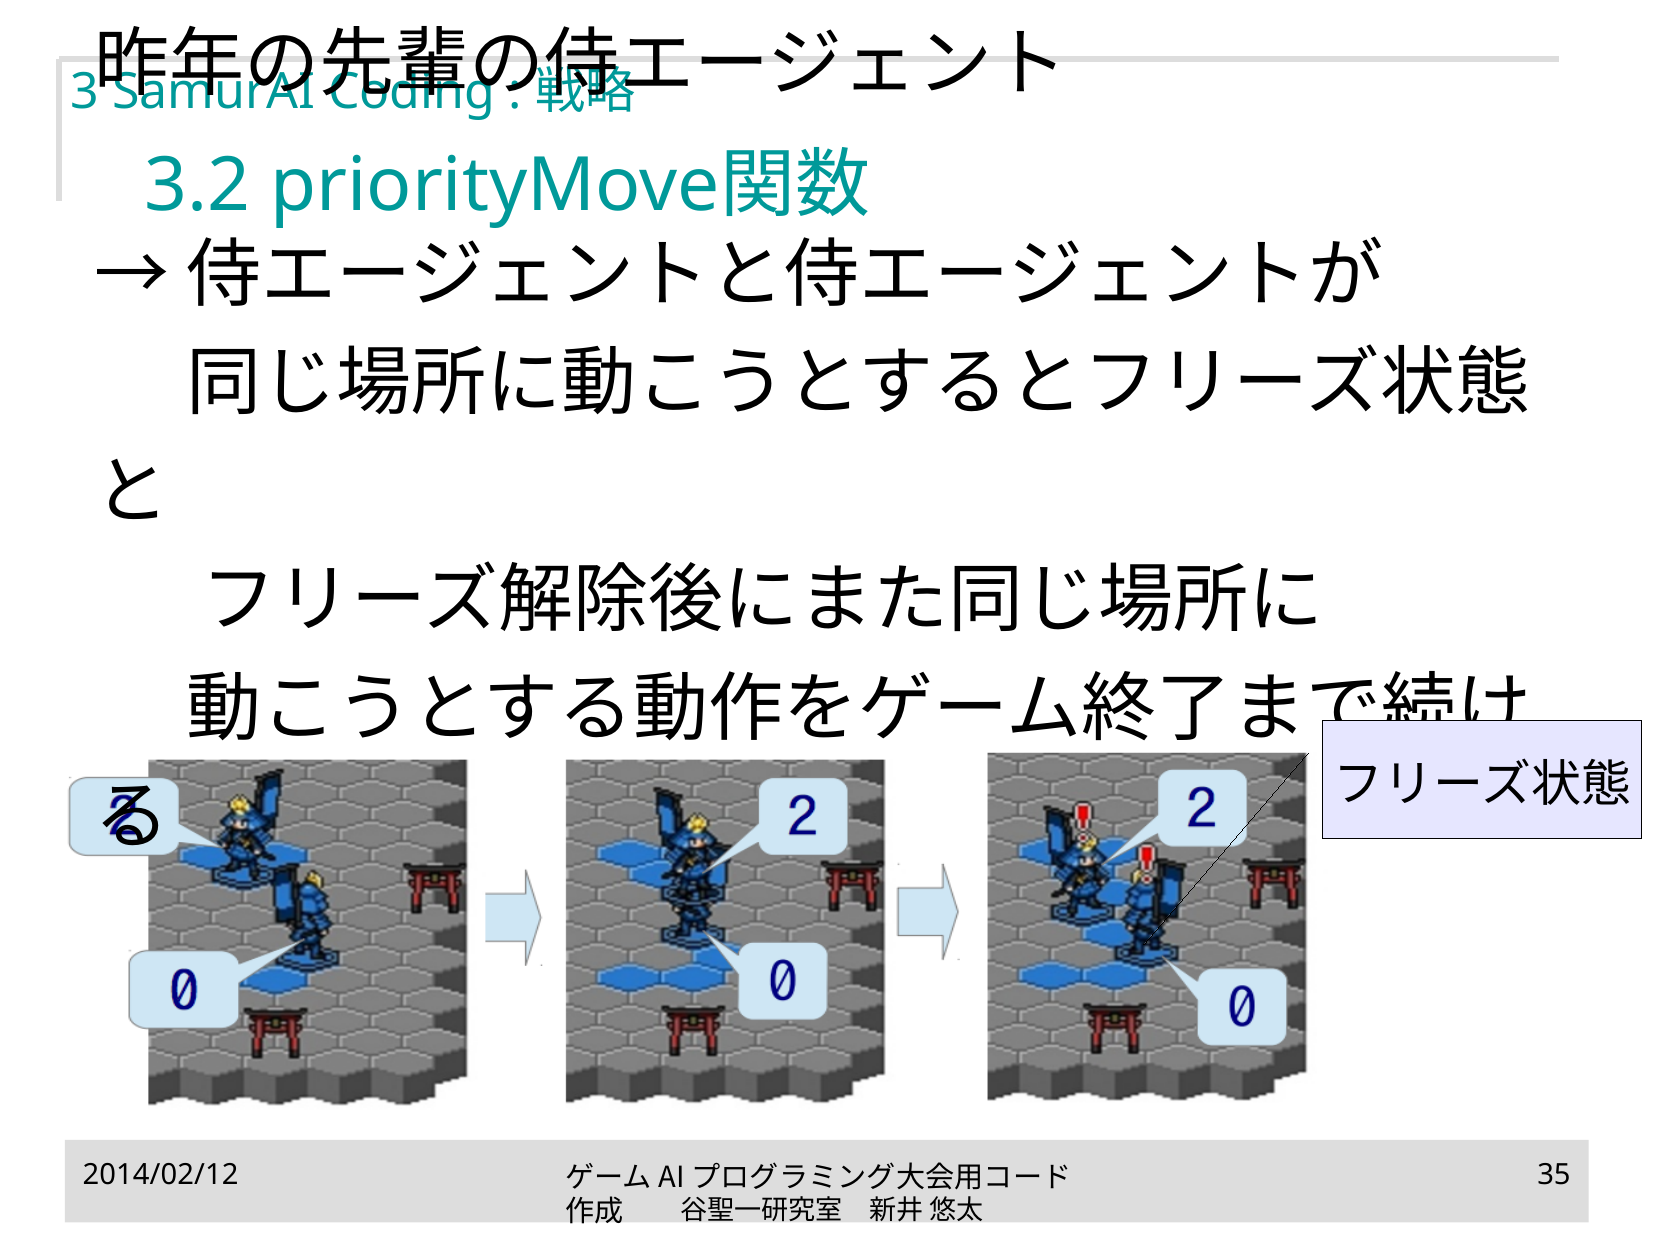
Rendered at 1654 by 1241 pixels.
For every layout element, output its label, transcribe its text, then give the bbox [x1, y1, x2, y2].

subtitle 昨年の先輩の侍エージェント → 侍エージェントと侍エージェントが 同じ場所に動こうとするとフリーズ状態と フリーズ解除後にまた同じ場所に 動こうとする動作をゲーム終了まで続ける [94, 208, 1583, 659]
picture [56, 670, 1371, 1134]
text_box フリーズ状態 [1323, 720, 1642, 839]
picture [1340, 686, 1371, 720]
title 3 SamurAI Coding : 戦略 3.2 priorityMove関数 [70, 79, 1560, 205]
